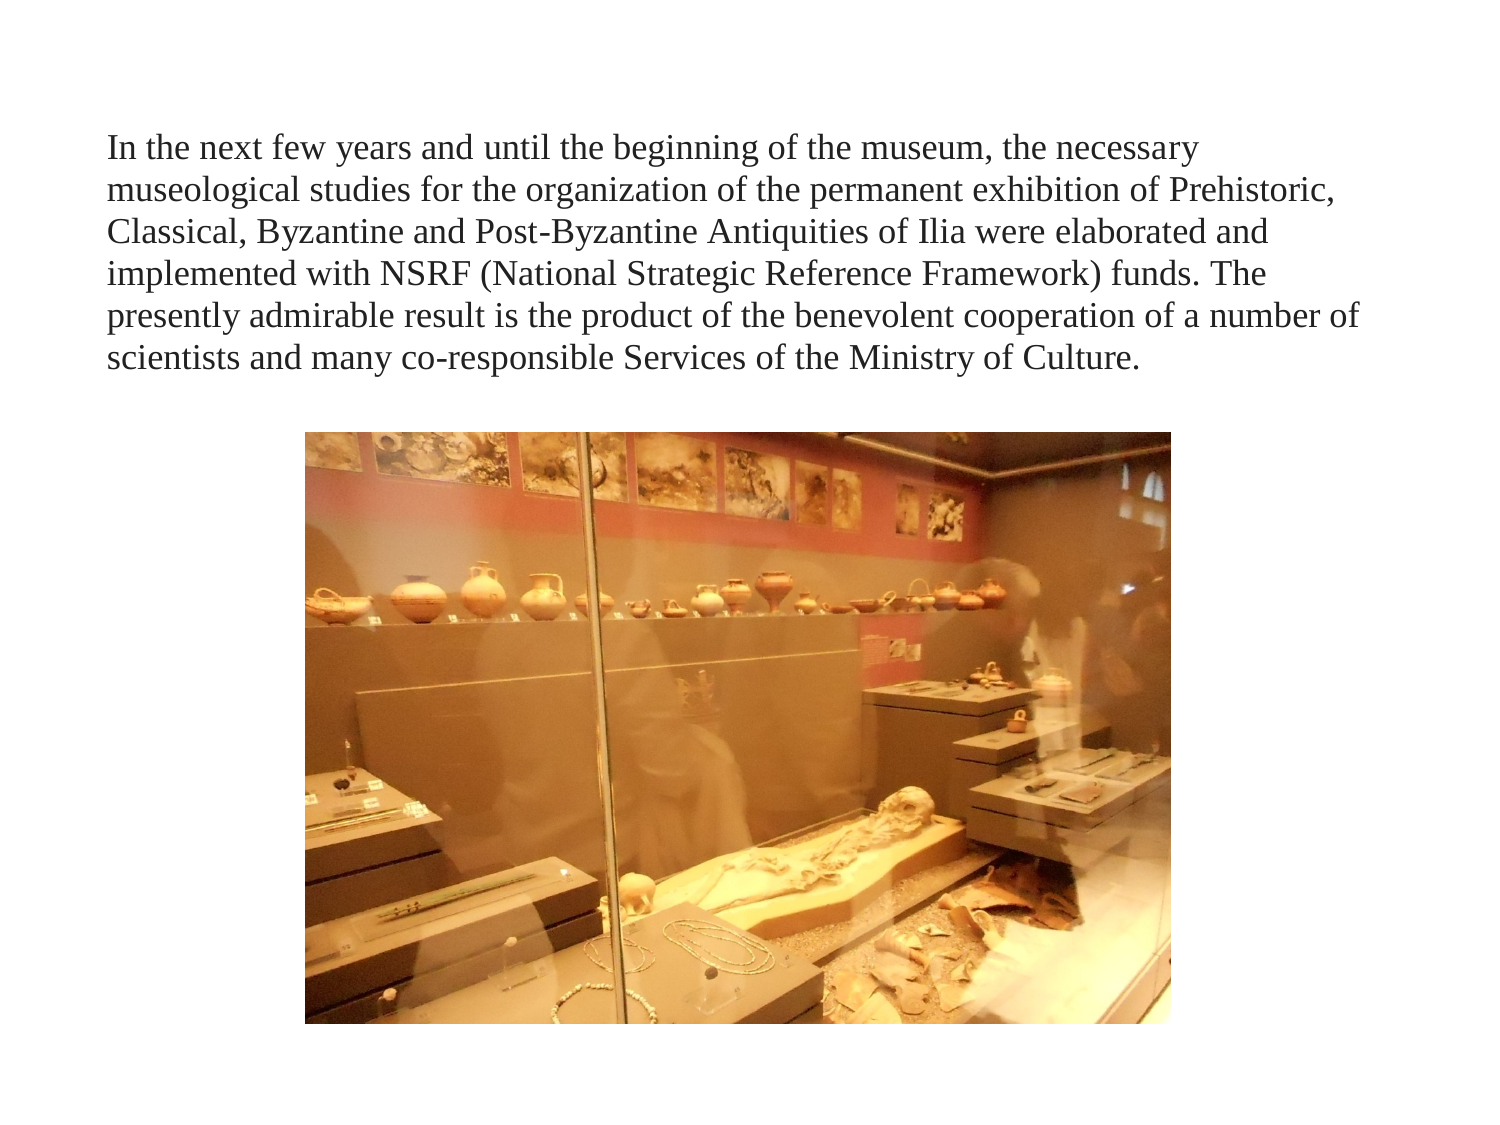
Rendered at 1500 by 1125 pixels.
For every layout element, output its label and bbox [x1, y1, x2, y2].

picture [305, 432, 1171, 1024]
picture [106, 126, 1370, 379]
